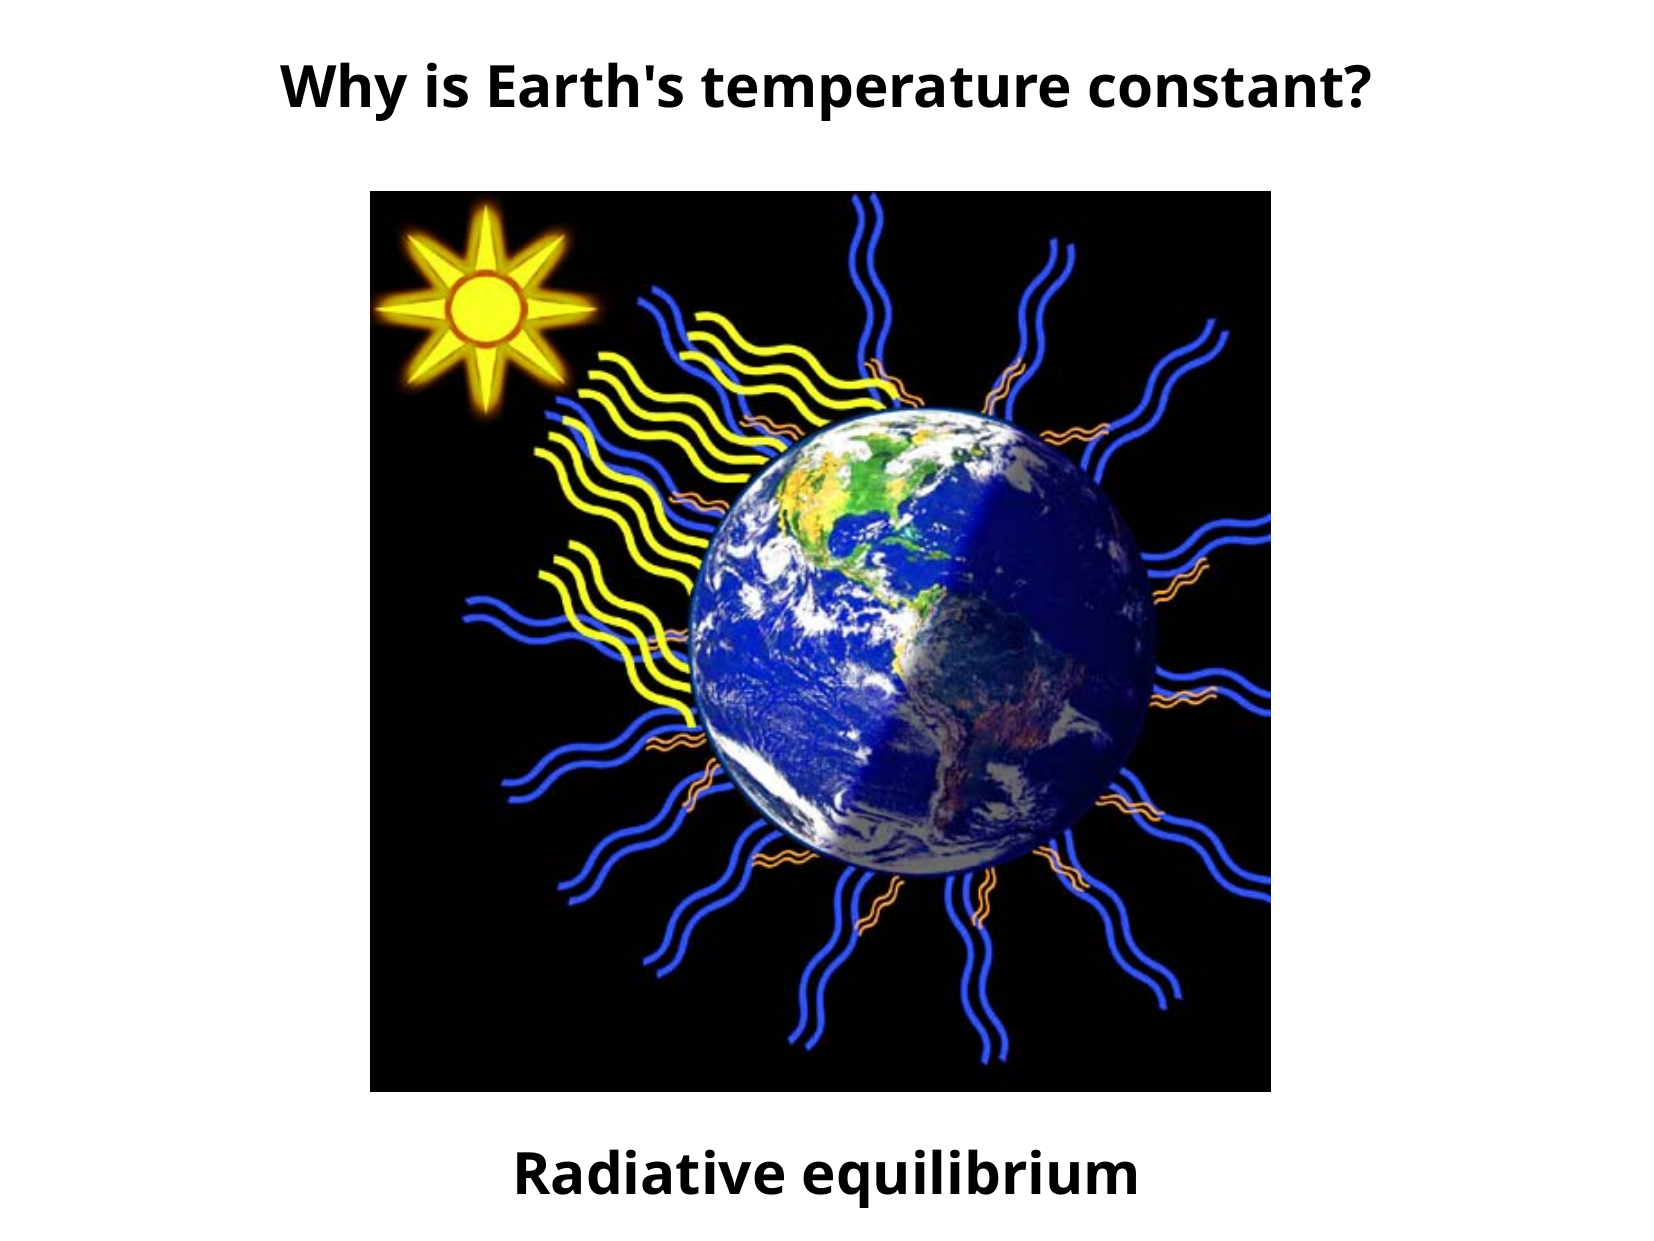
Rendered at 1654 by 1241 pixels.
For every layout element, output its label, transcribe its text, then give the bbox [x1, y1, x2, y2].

picture [370, 191, 1271, 1092]
text_box Radiative equilibrium [0, 1125, 1654, 1222]
text_box Why is Earth's temperature constant? [0, 37, 1654, 134]
